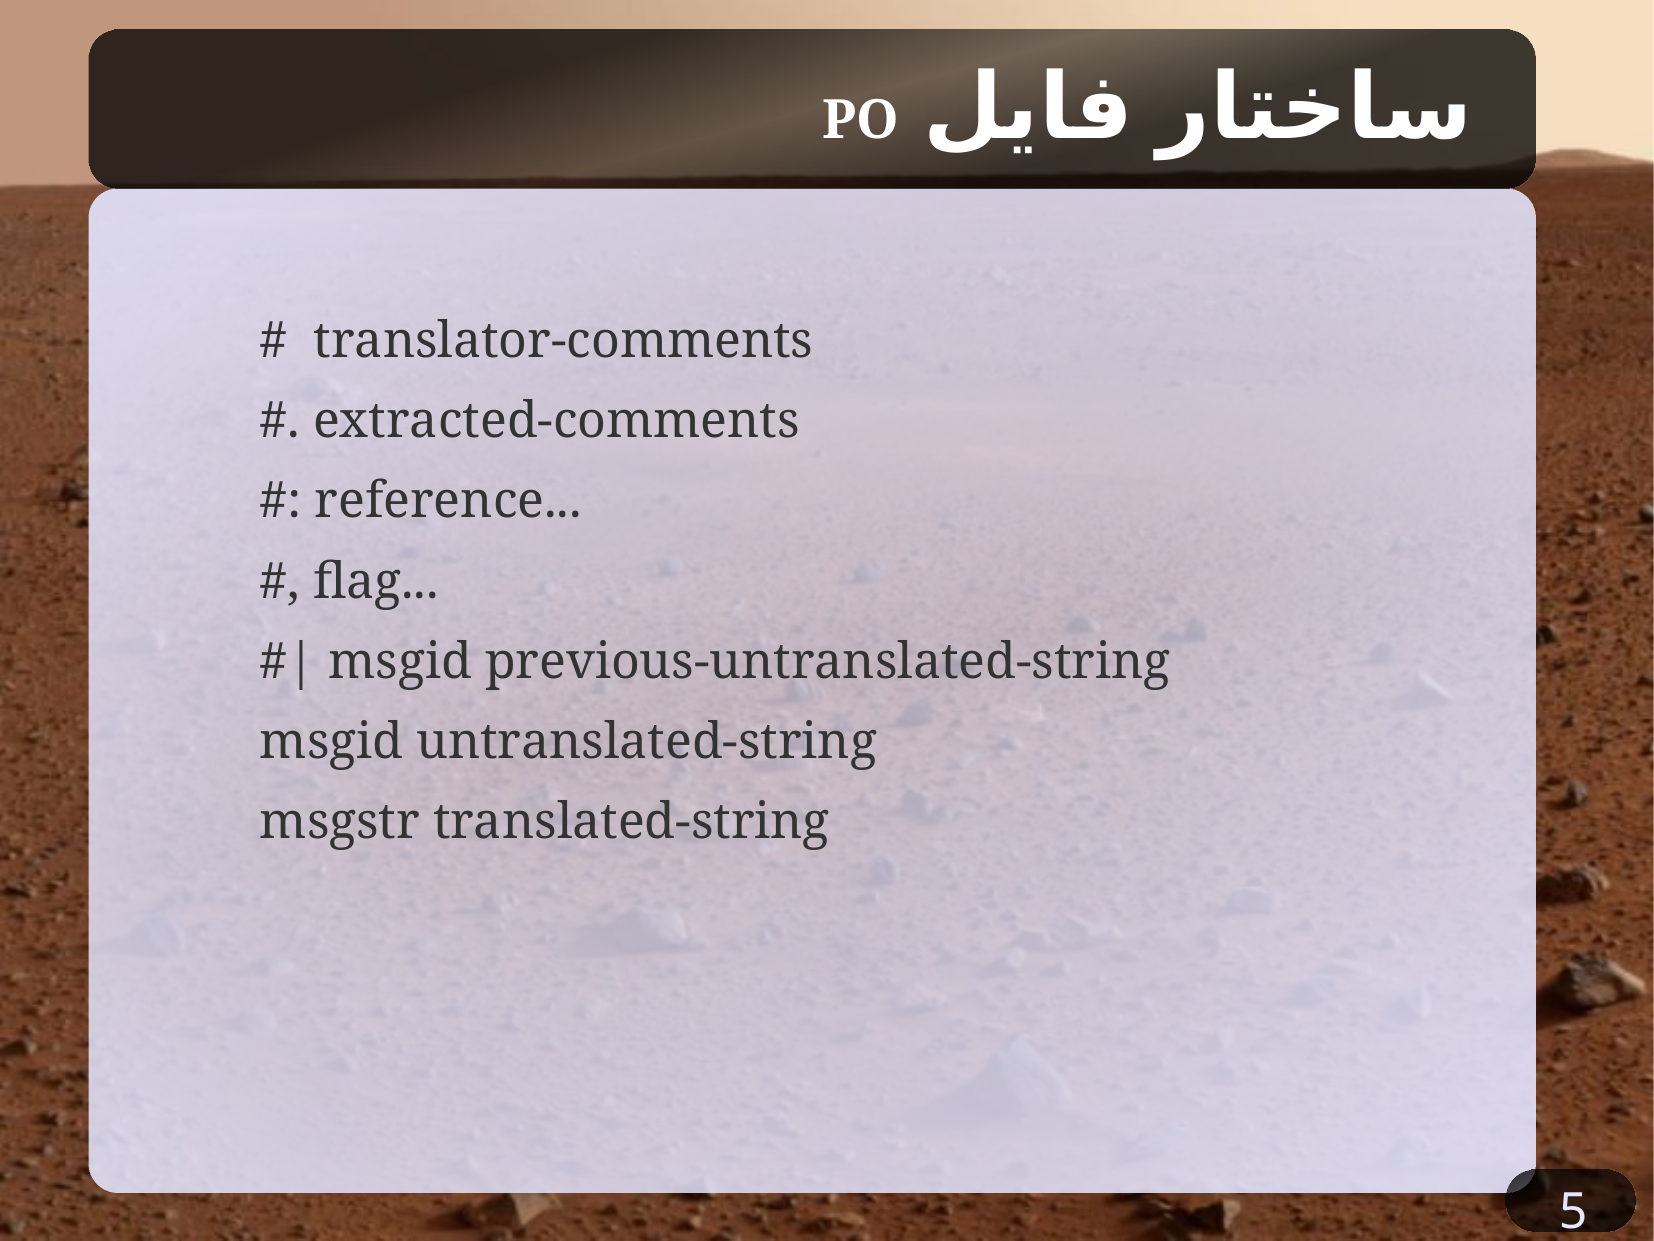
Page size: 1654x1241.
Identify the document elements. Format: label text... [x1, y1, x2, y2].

title ساختار فایل PO [118, 29, 1506, 178]
list # translator-comments #. extracted-comments #: reference... #, flag... #| msgid previous-untranslated-string msgid untranslated-string msgstr translated-string [118, 218, 1477, 1164]
picture [0, 0, 1654, 1241]
